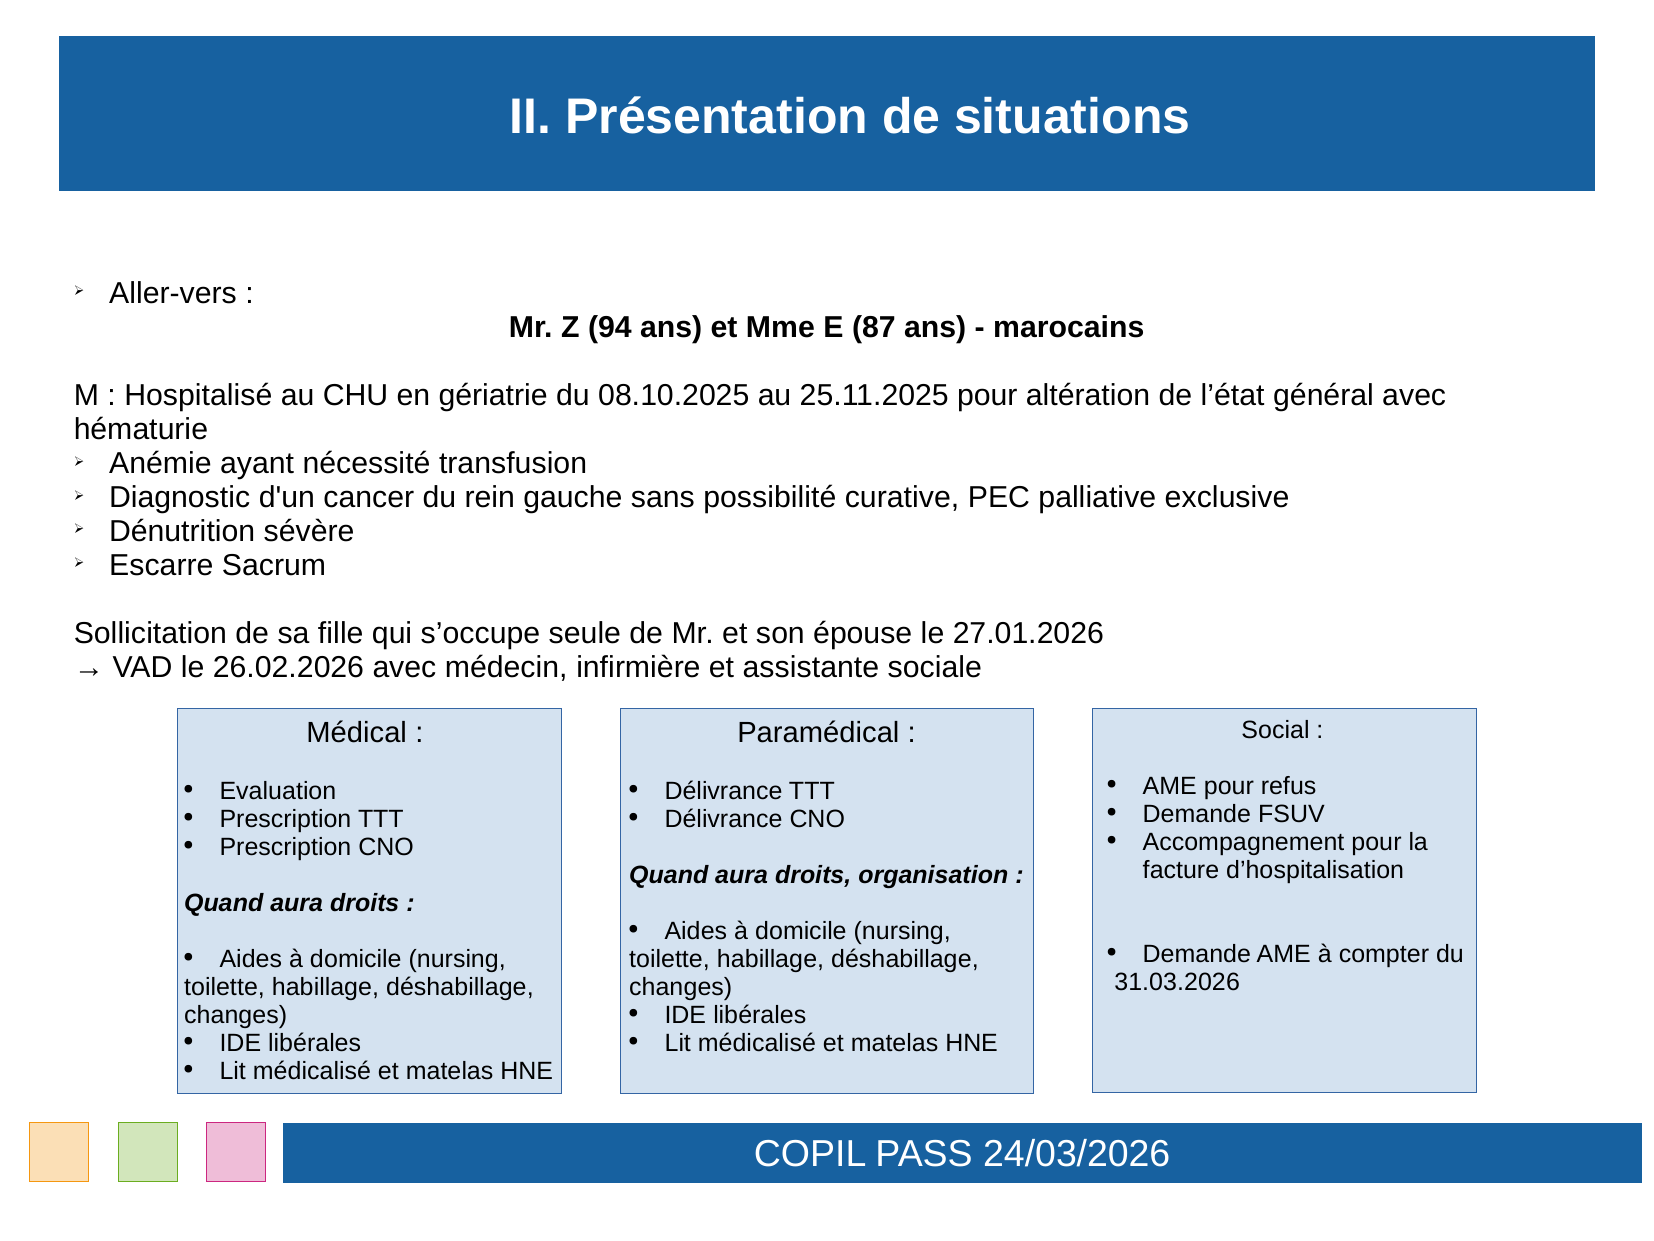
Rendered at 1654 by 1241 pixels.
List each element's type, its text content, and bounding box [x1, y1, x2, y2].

text_box Paramédical : Délivrance TTT Délivrance CNO Quand aura droits, organisation : Aides à domicile (nursing, toilette, habillage, déshabillage, changes) IDE libérales Lit médicalisé et matelas HNE [620, 708, 1034, 1094]
text_box [59, 36, 118, 191]
text_box Social : AME pour refus Demande FSUV Accompagnement pour la facture d’hospitalisation Demande AME à compter du 31.03.2026 [1092, 708, 1477, 1093]
title II. Présentation de situations [118, 24, 1583, 201]
text_box COPIL PASS 24/03/2026 [283, 1123, 1642, 1183]
text_box Aller-vers : Mr. Z (94 ans) et Mme E (87 ans) - marocains M : Hospitalisé au CHU en gériatrie du 08.10.2025 au 25.11.2025 pour altération de l’état général avec hématurie Anémie ayant nécessité transfusion Diagnostic d'un cancer du rein gauche sans possibilité curative, PEC palliative exclusive Dénutrition sévère Escarre Sacrum Sollicitation de sa fille qui s’occupe seule de Mr. et son épouse le 27.01.2026 → VAD le 26.02.2026 avec médecin, infirmière et assistante sociale [59, 201, 1595, 1004]
text_box Médical : Evaluation Prescription TTT Prescription CNO Quand aura droits : Aides à domicile (nursing, toilette, habillage, déshabillage, changes) IDE libérales Lit médicalisé et matelas HNE [177, 708, 562, 1094]
text_box [29, 1122, 89, 1182]
text_box [1583, 36, 1595, 191]
text_box [118, 1122, 178, 1182]
text_box [206, 1122, 266, 1182]
